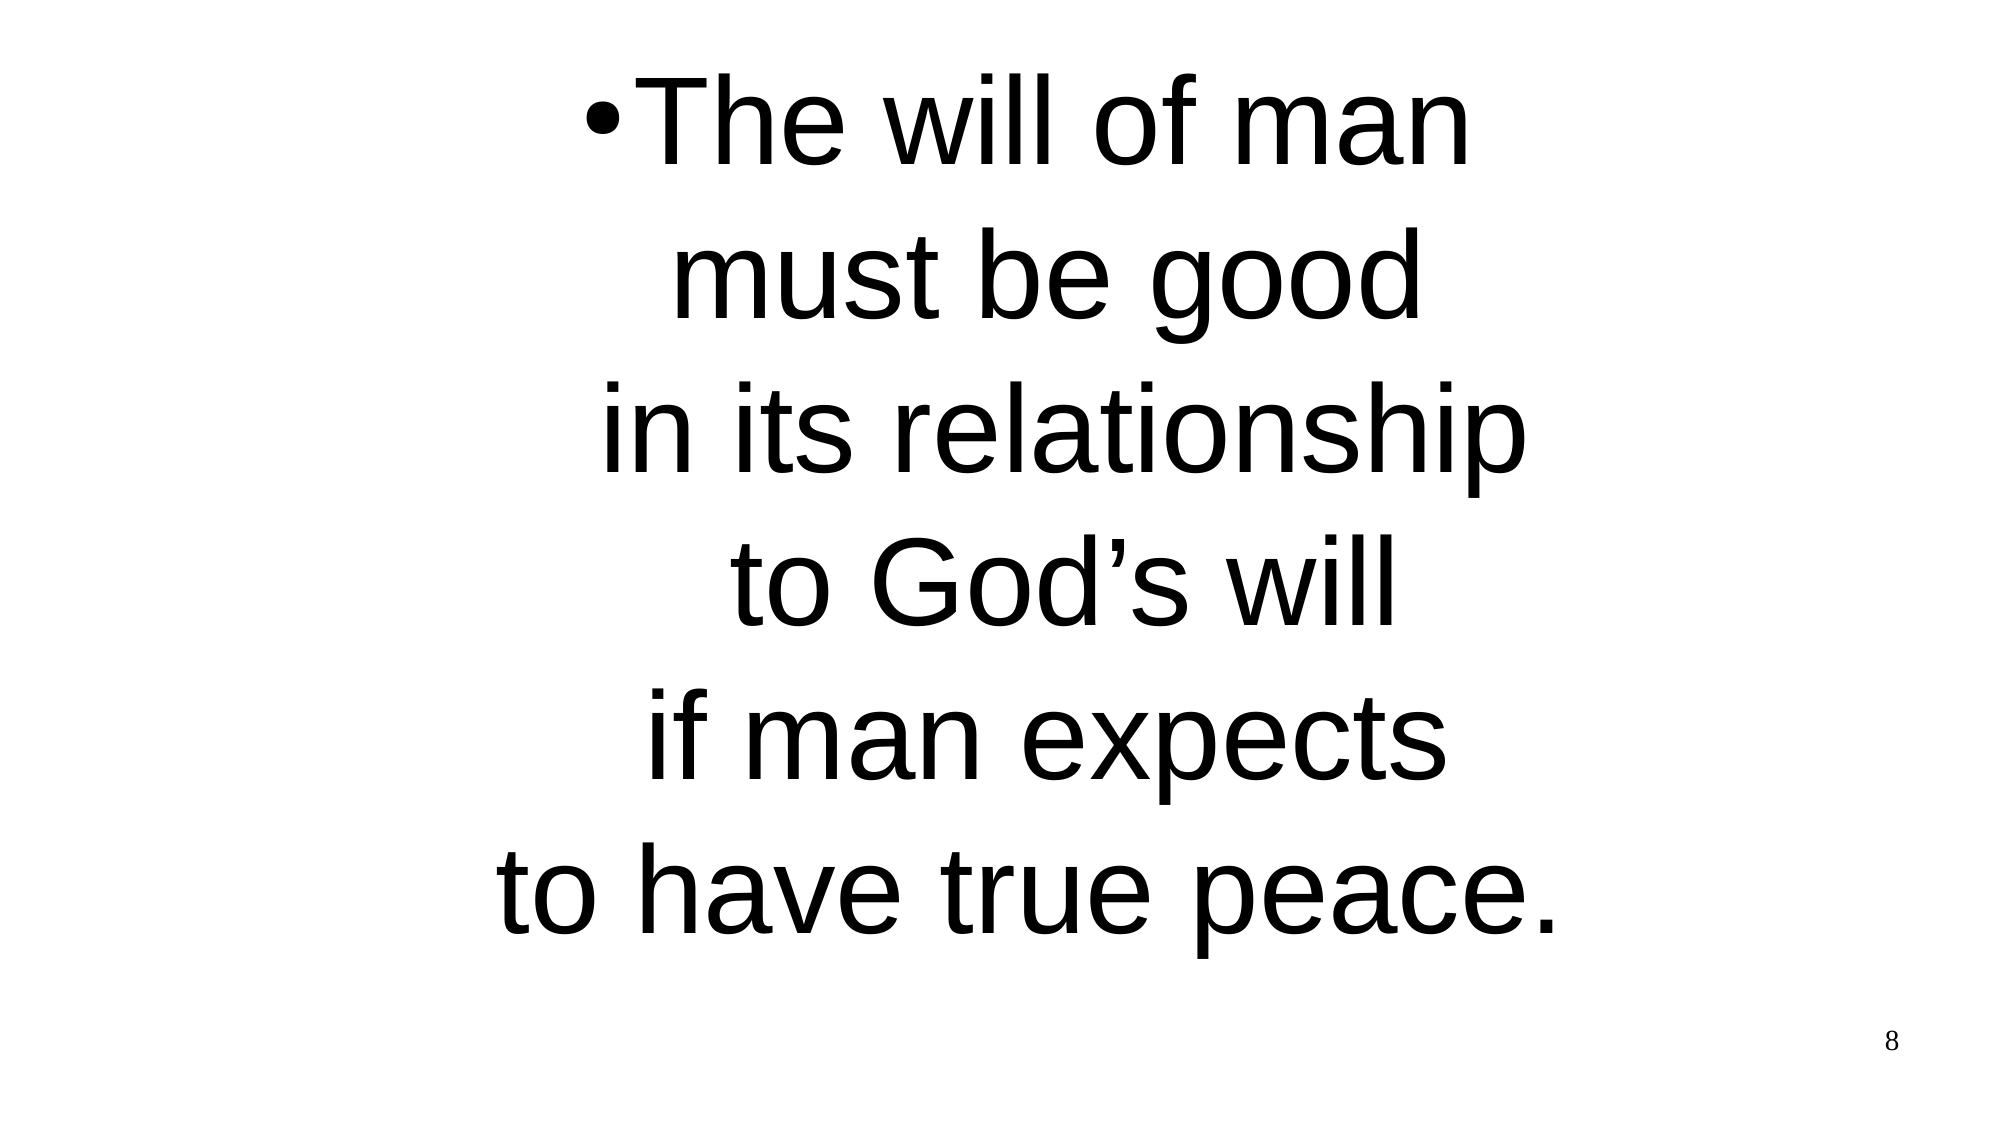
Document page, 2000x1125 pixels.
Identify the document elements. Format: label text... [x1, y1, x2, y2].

list The will of man must be good in its relationship to God’s will if man expects to have true peace. [37, 37, 1988, 1088]
